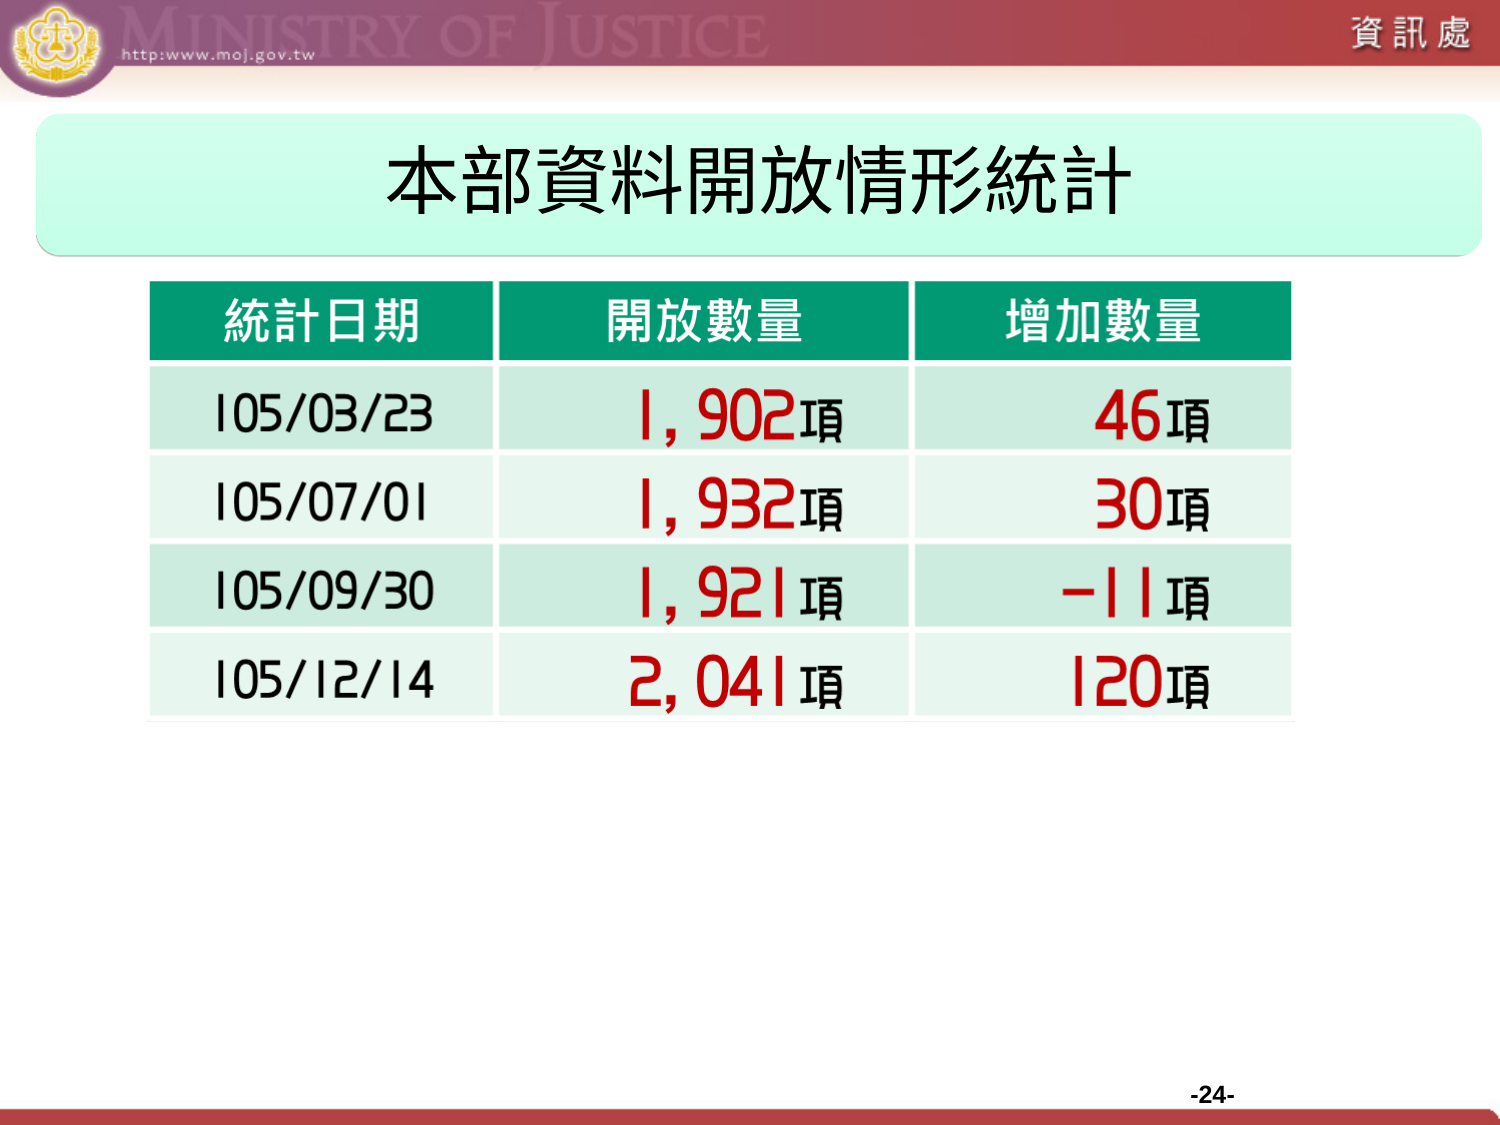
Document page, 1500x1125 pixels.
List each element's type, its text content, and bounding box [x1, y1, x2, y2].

text_box -24- [1175, 1070, 1488, 1109]
picture [146, 277, 1295, 756]
text_box 本部資料開放情形統計 [36, 113, 1483, 256]
